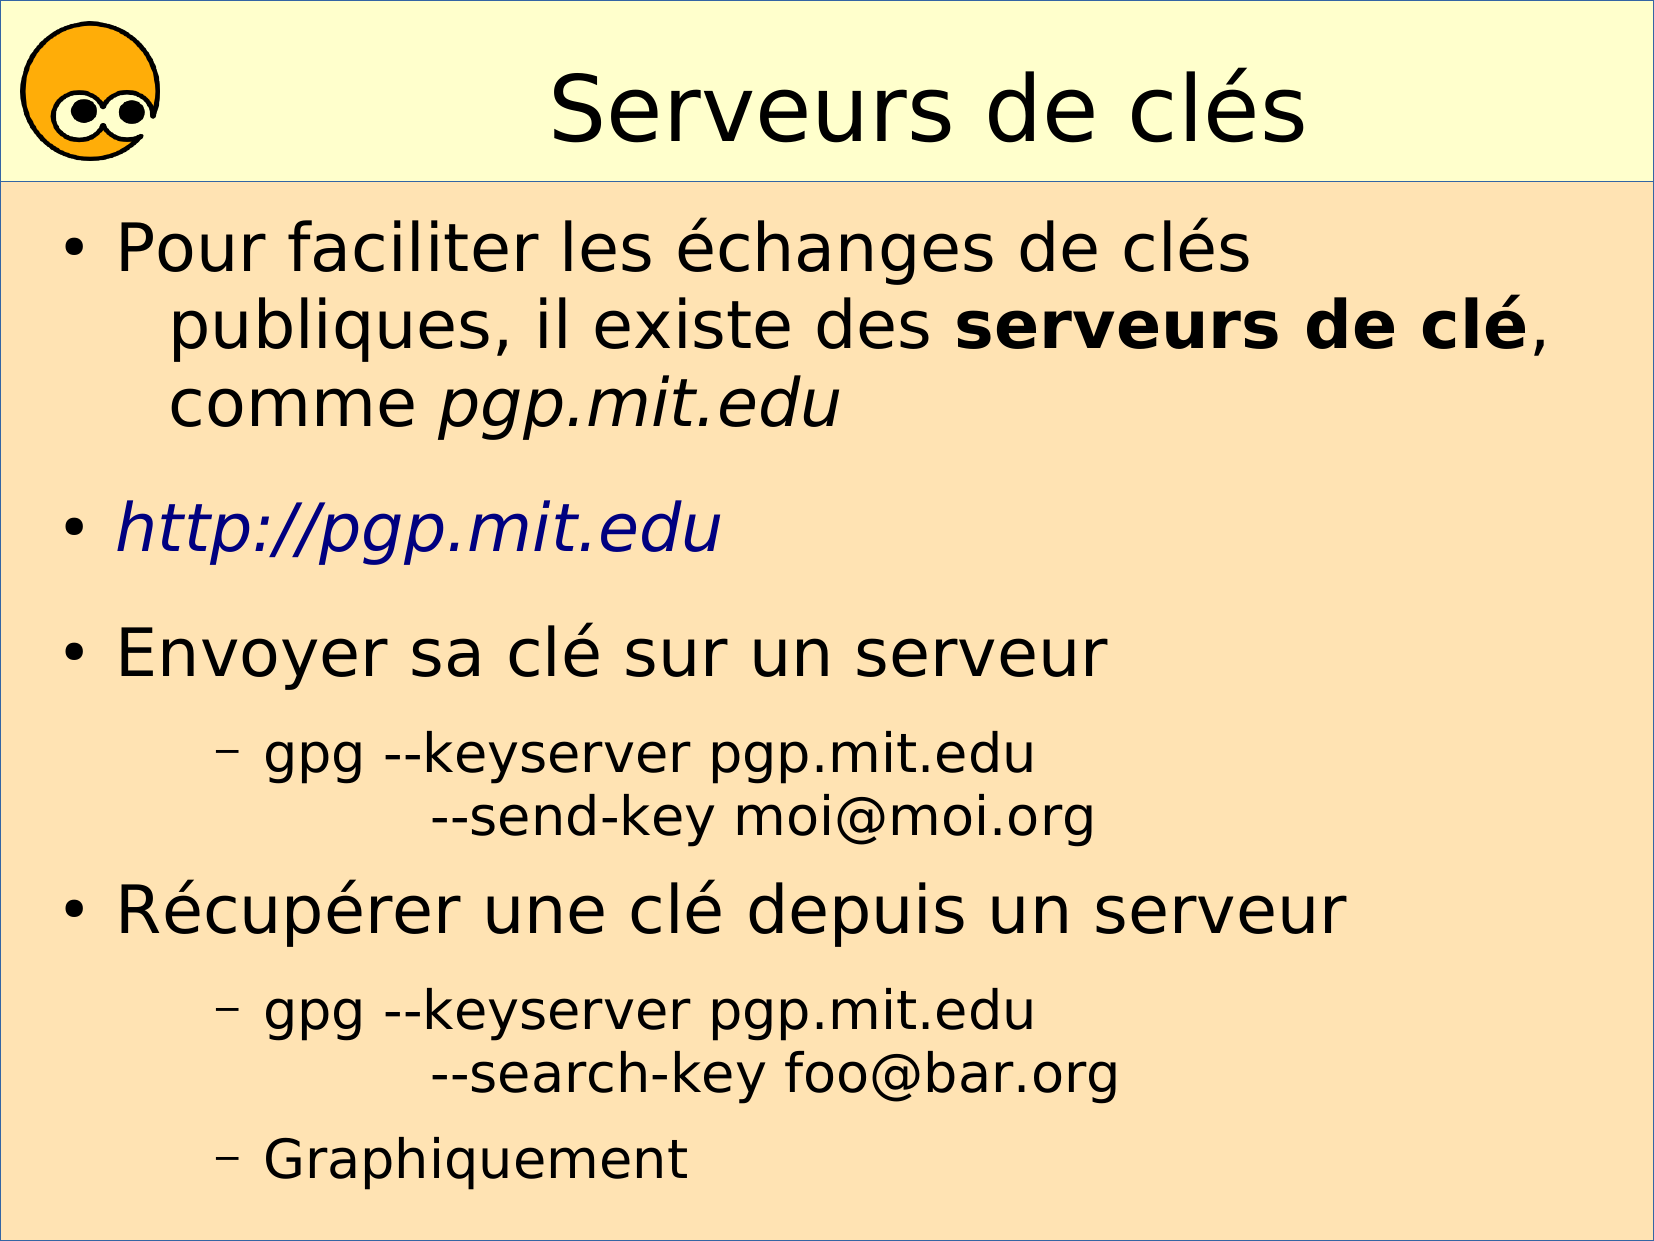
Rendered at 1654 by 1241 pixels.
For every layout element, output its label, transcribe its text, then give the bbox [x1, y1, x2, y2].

list Pour faciliter les échanges de clés publiques, il existe des serveurs de clé, comme pgp.mit.edu http://pgp.mit.edu Envoyer sa clé sur un serveur gpg --keyserver pgp.mit.edu --send-key moi@moi.org Récupérer une clé depuis un serveur gpg --keyserver pgp.mit.edu --search-key foo@bar.org Graphiquement [26, 209, 1609, 1192]
picture [20, 21, 160, 161]
title Serveurs de clés [287, 49, 1571, 170]
